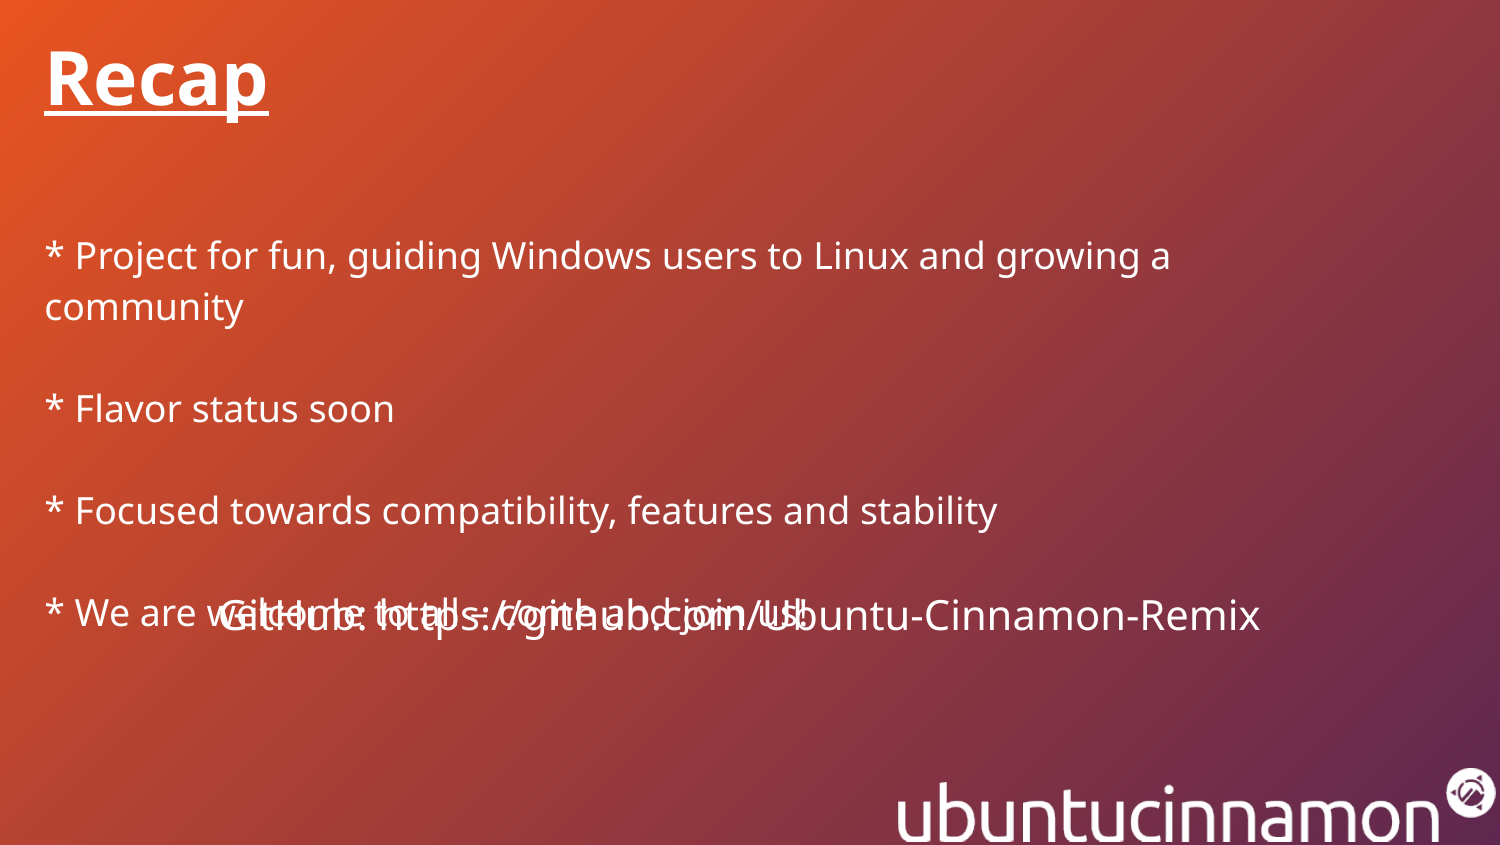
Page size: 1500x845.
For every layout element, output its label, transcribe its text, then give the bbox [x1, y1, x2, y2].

text_box Recap * Project for fun, guiding Windows users to Linux and growing a community * Flavor status soon * Focused towards compatibility, features and stability * We are welcome to all – come and join us! [29, 17, 1337, 496]
text_box GitHub: https://github.com/Ubuntu-Cinnamon-Remix [203, 578, 1366, 640]
picture [862, 768, 1496, 842]
